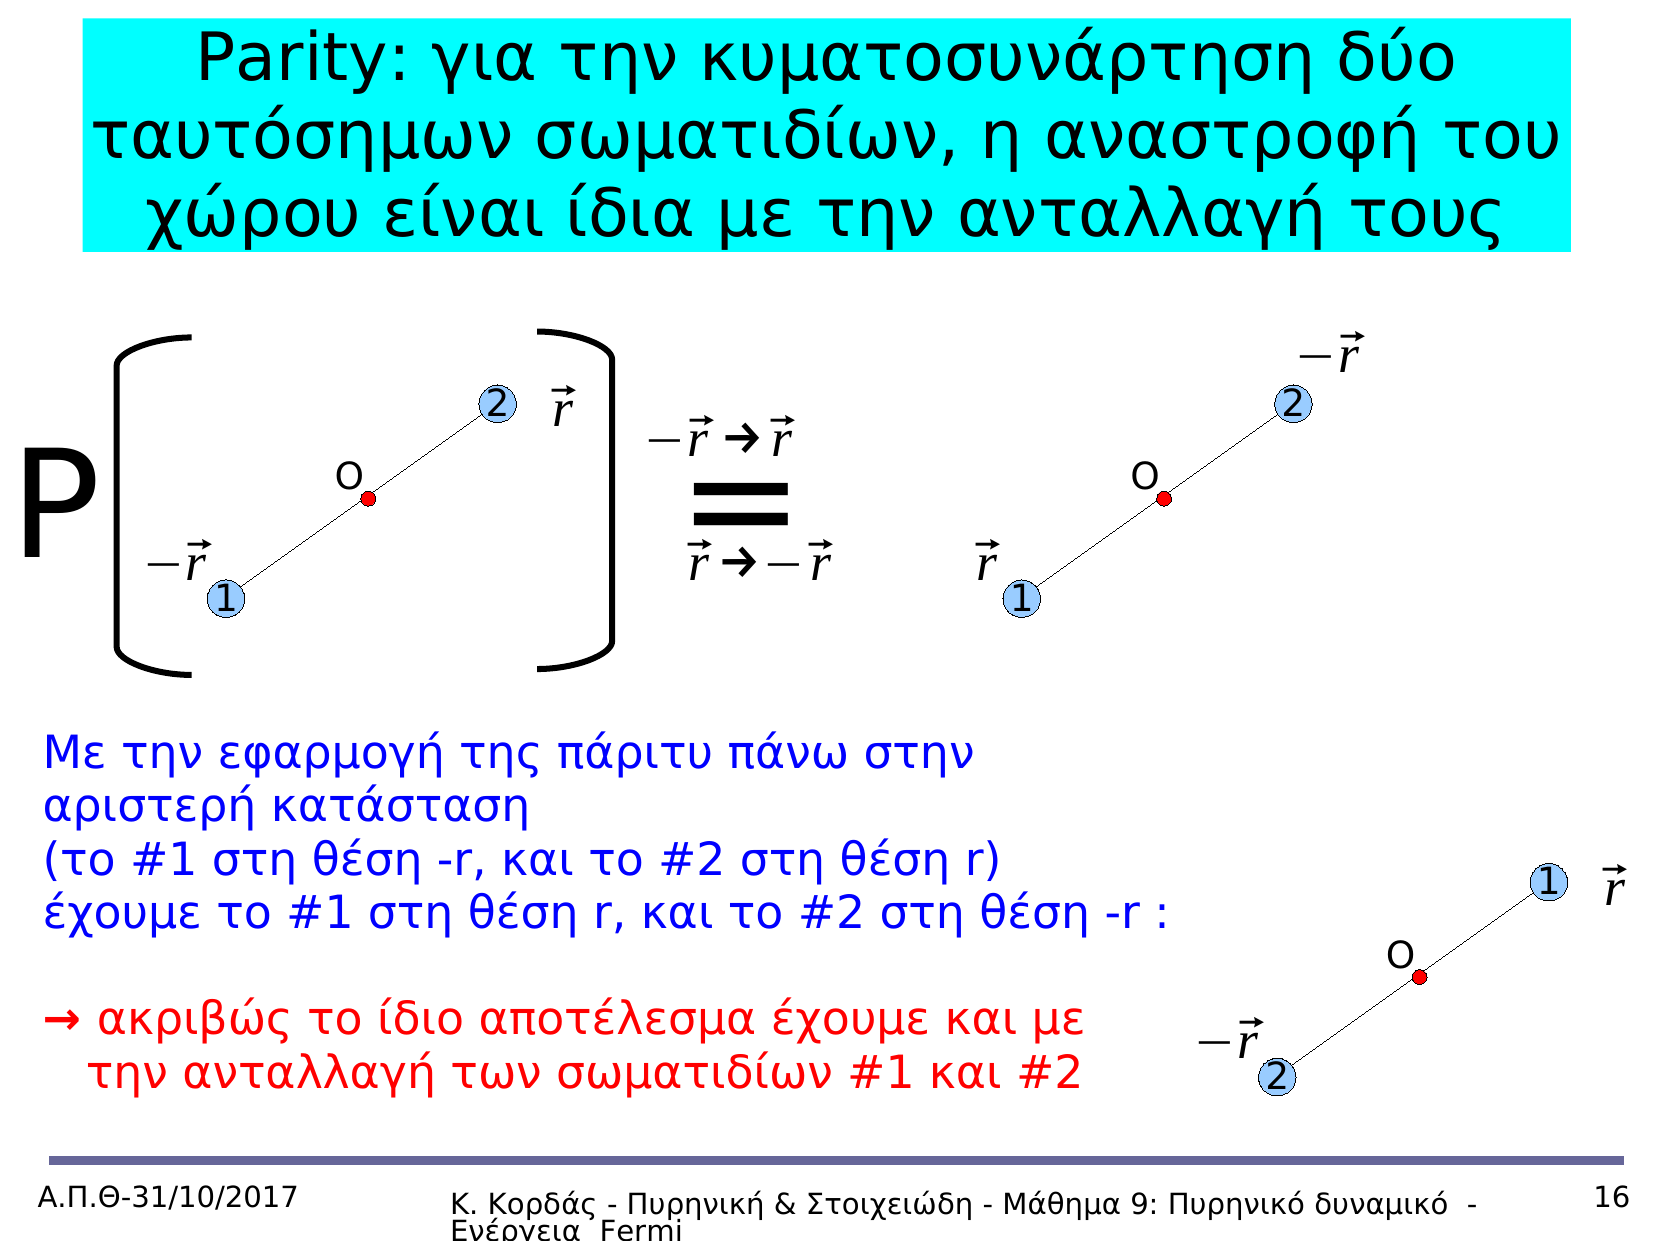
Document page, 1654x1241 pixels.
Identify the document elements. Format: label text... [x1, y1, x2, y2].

text_box = [663, 404, 819, 595]
chart [959, 533, 1016, 594]
text_box Με την εφαρμογή της πάριτυ πάνω στην αριστερή κατάσταση (το #1 στη θέση -r, και το #2 στη θέση r) έχουμε το #1 στη θέση r, και το #2 στη θέση -r : → ακριβώς το ίδιο αποτέλεσμα έχουμε και με την ανταλλαγή των σωματιδίων #1 και #2 [27, 718, 1191, 1108]
text_box P [0, 410, 113, 601]
text_box Ο [1115, 447, 1175, 507]
text_box 1 [207, 580, 245, 618]
chart [630, 409, 811, 470]
text_box 2 [478, 384, 517, 423]
text_box 2 [1274, 386, 1313, 423]
text_box Ο [319, 447, 379, 507]
chart [536, 379, 593, 440]
chart [128, 533, 228, 594]
text_box 2 [1258, 1058, 1297, 1096]
text_box Ο [1371, 926, 1431, 985]
text_box 1 [1530, 863, 1568, 901]
title Parity: για την κυματοσυνάρτηση δύο ταυτόσημων σωματιδίων, η αναστροφή του χώρου είναι ίδια με την ανταλλαγή τους [82, 18, 1571, 252]
chart [1179, 1011, 1279, 1072]
chart [671, 533, 850, 594]
text_box 1 [1002, 579, 1041, 618]
chart [1281, 325, 1381, 386]
chart [1587, 858, 1644, 919]
